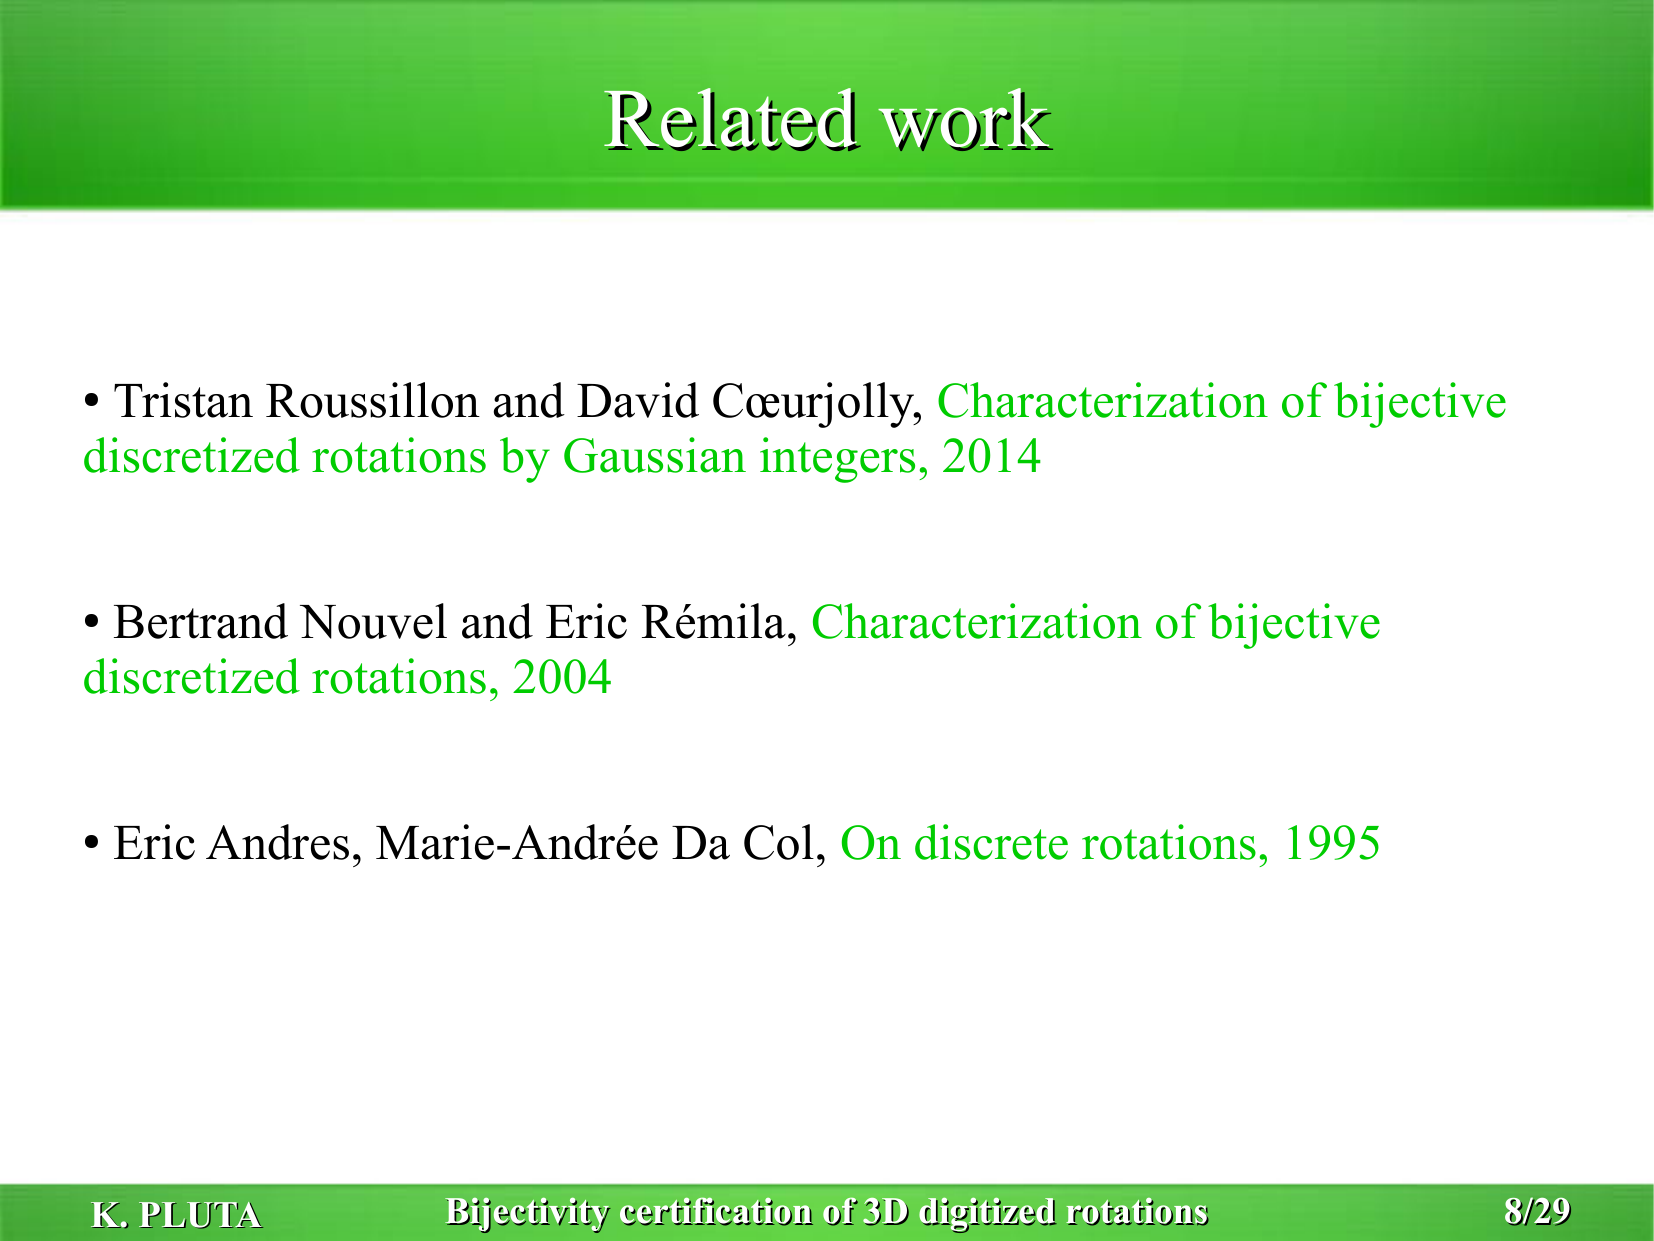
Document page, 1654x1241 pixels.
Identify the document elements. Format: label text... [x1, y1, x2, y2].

title Related work [82, 47, 1571, 189]
subtitle Tristan Roussillon and David Cœurjolly, Characterization of bijective discretized rotations by Gaussian integers, 2014 Bertrand Nouvel and Eric Rémila, Characterization of bijective discretized rotations, 2004 Eric Andres, Marie-Andrée Da Col, On discrete rotations, 1995 [82, 299, 1571, 1019]
picture [0, 0, 1654, 1241]
